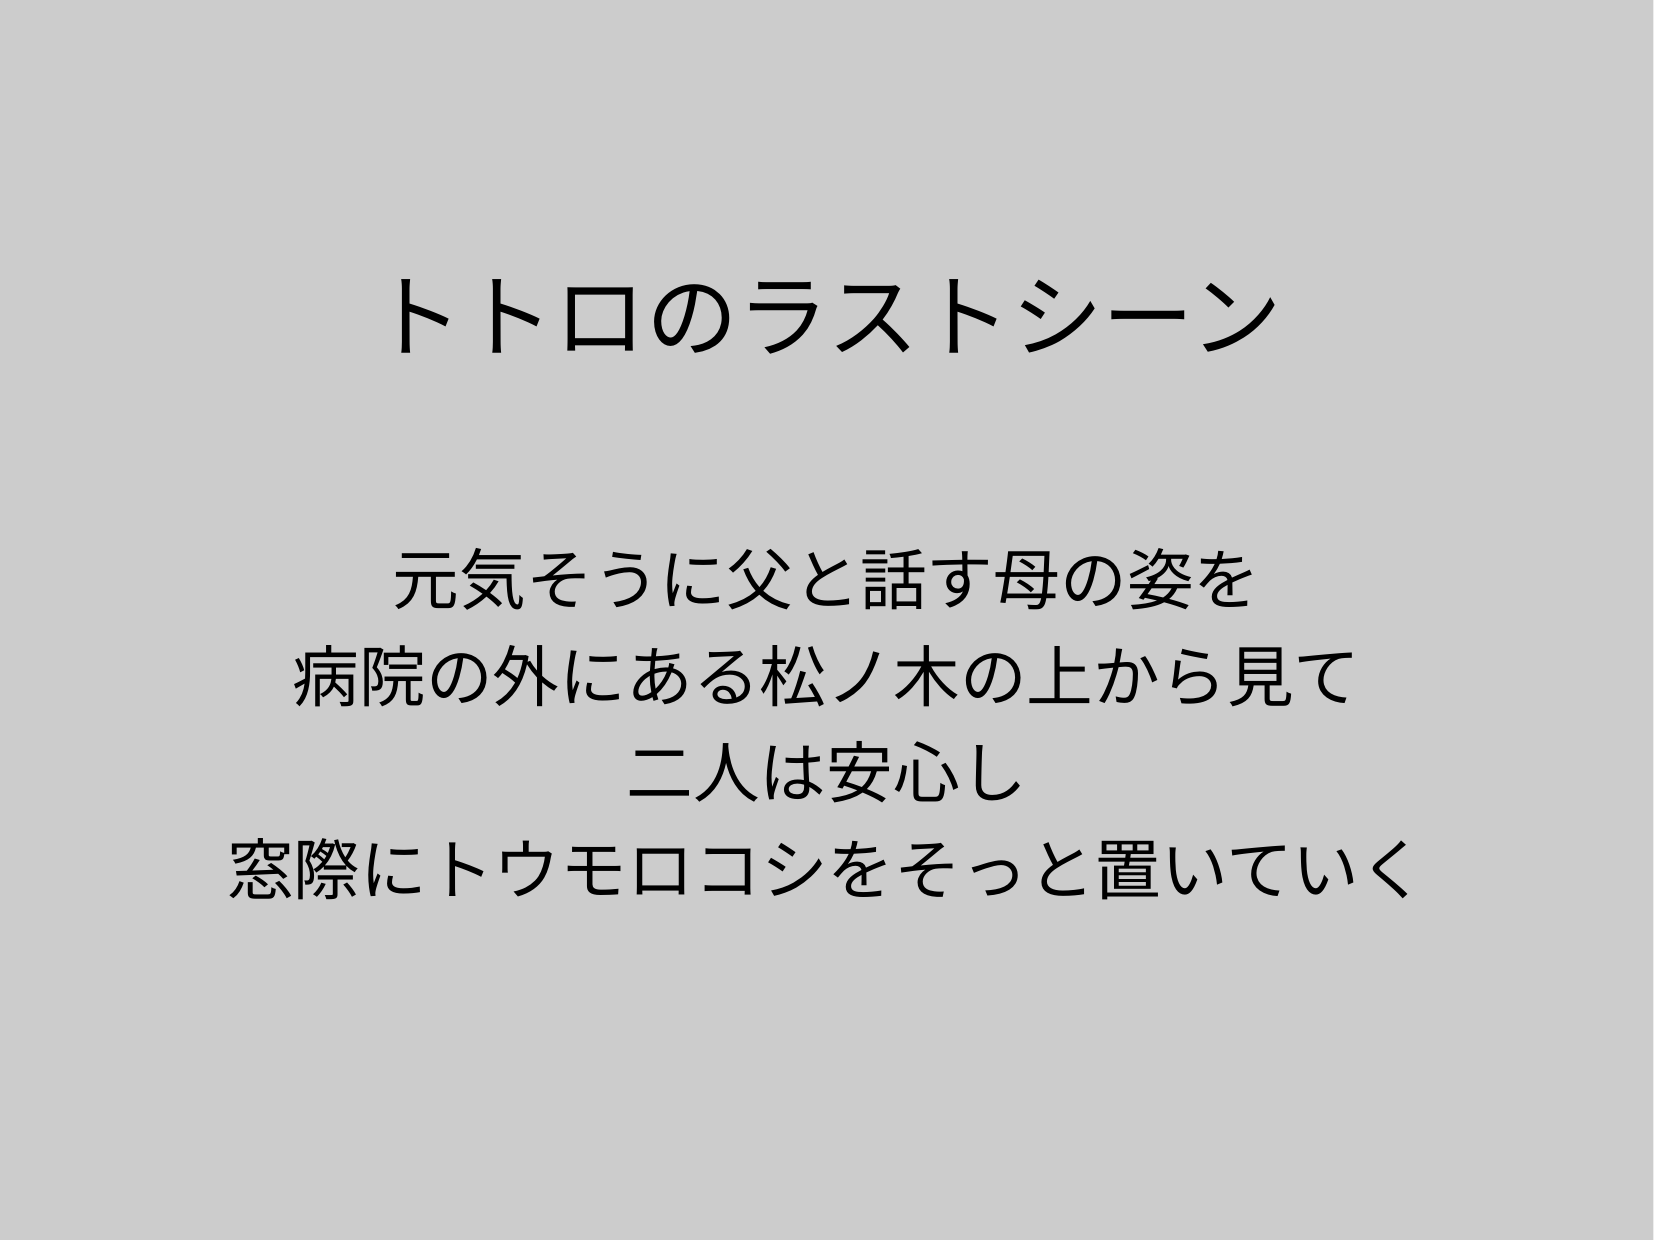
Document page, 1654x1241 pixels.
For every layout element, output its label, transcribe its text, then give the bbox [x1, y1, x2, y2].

subtitle トトロのラストシーン 元気そうに父と話す母の姿を 病院の外にある松ノ木の上から見て 二人は安心し 窓際にトウモロコシをそっと置いていく [82, 49, 1571, 1109]
